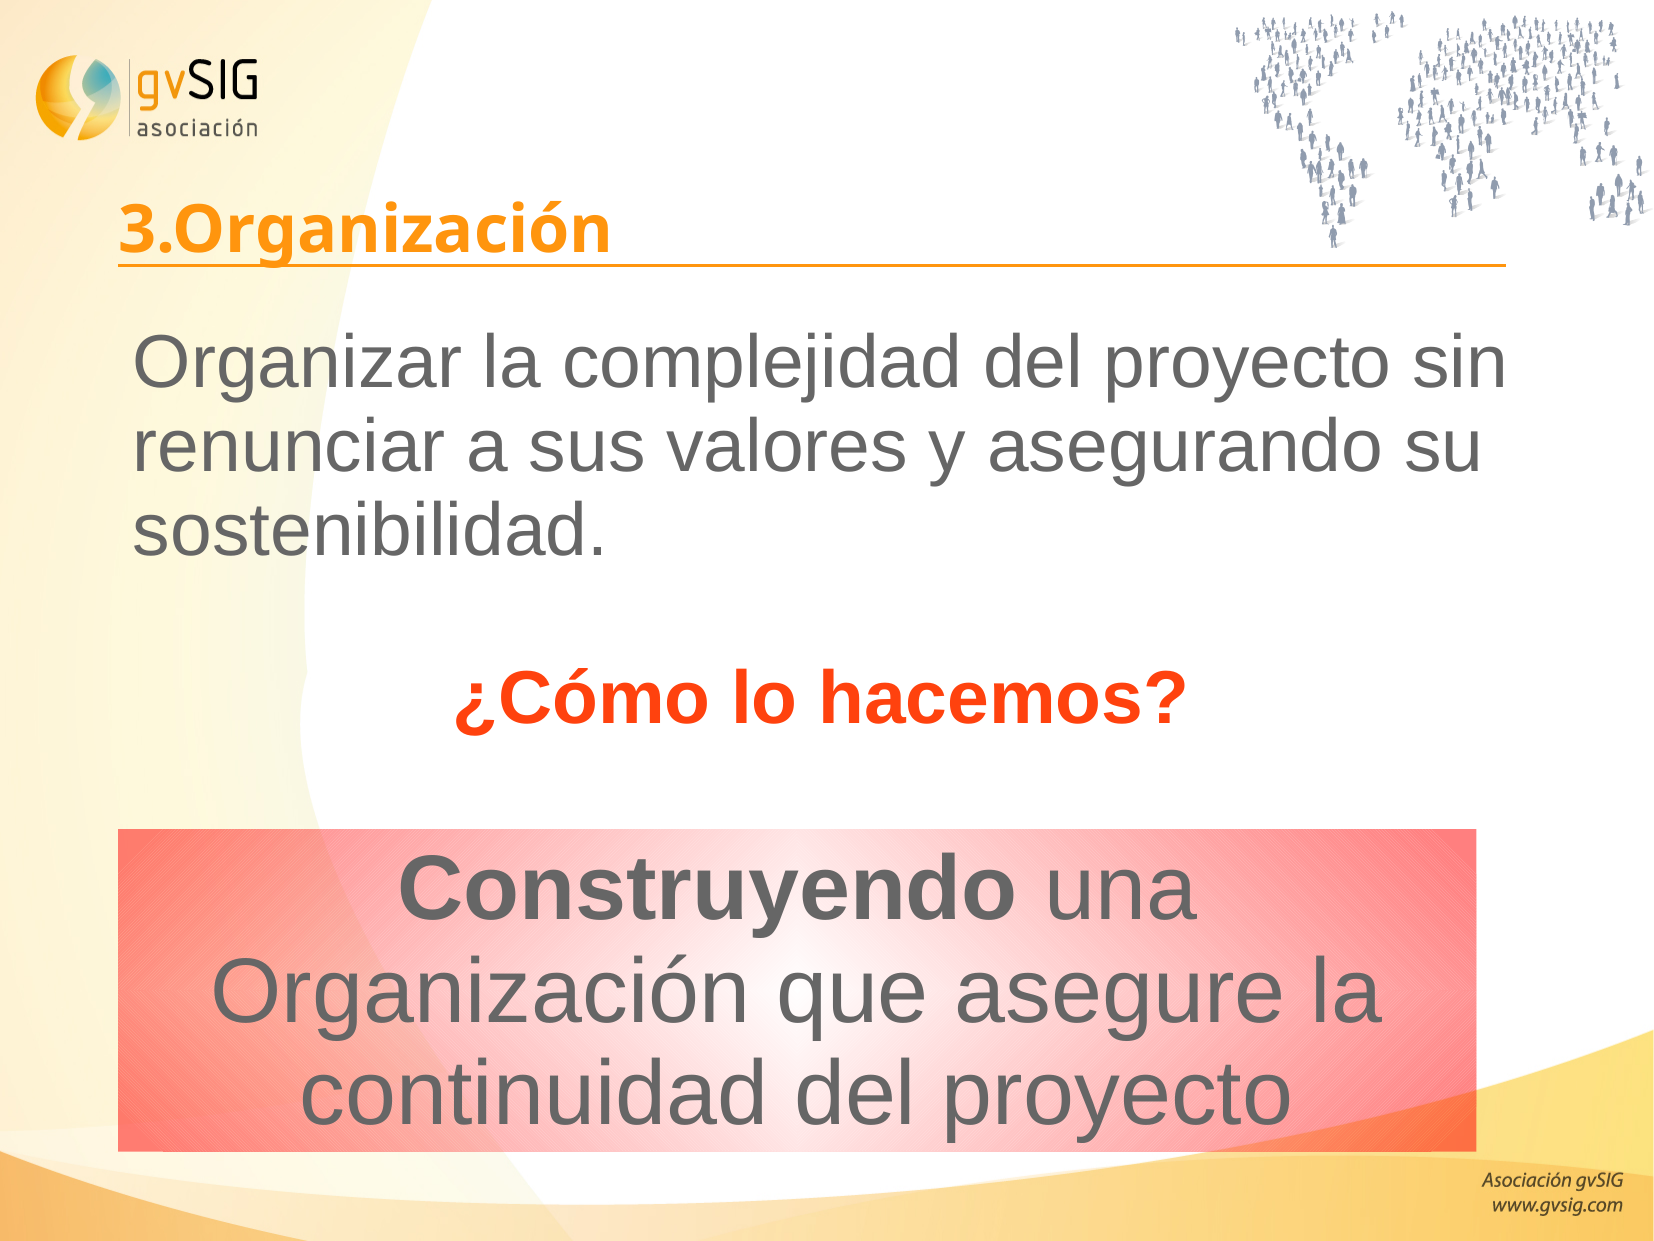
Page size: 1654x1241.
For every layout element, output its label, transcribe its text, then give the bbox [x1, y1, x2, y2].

text_box Organizar la complejidad del proyecto sin renunciar a sus valores y asegurando su sostenibilidad. ¿Cómo lo hacemos? [118, 311, 1536, 747]
text_box Construyendo una Organización que asegure la continuidad del proyecto [118, 829, 1477, 1152]
picture [0, 0, 1654, 1241]
title 3.Organización [118, 177, 1607, 276]
